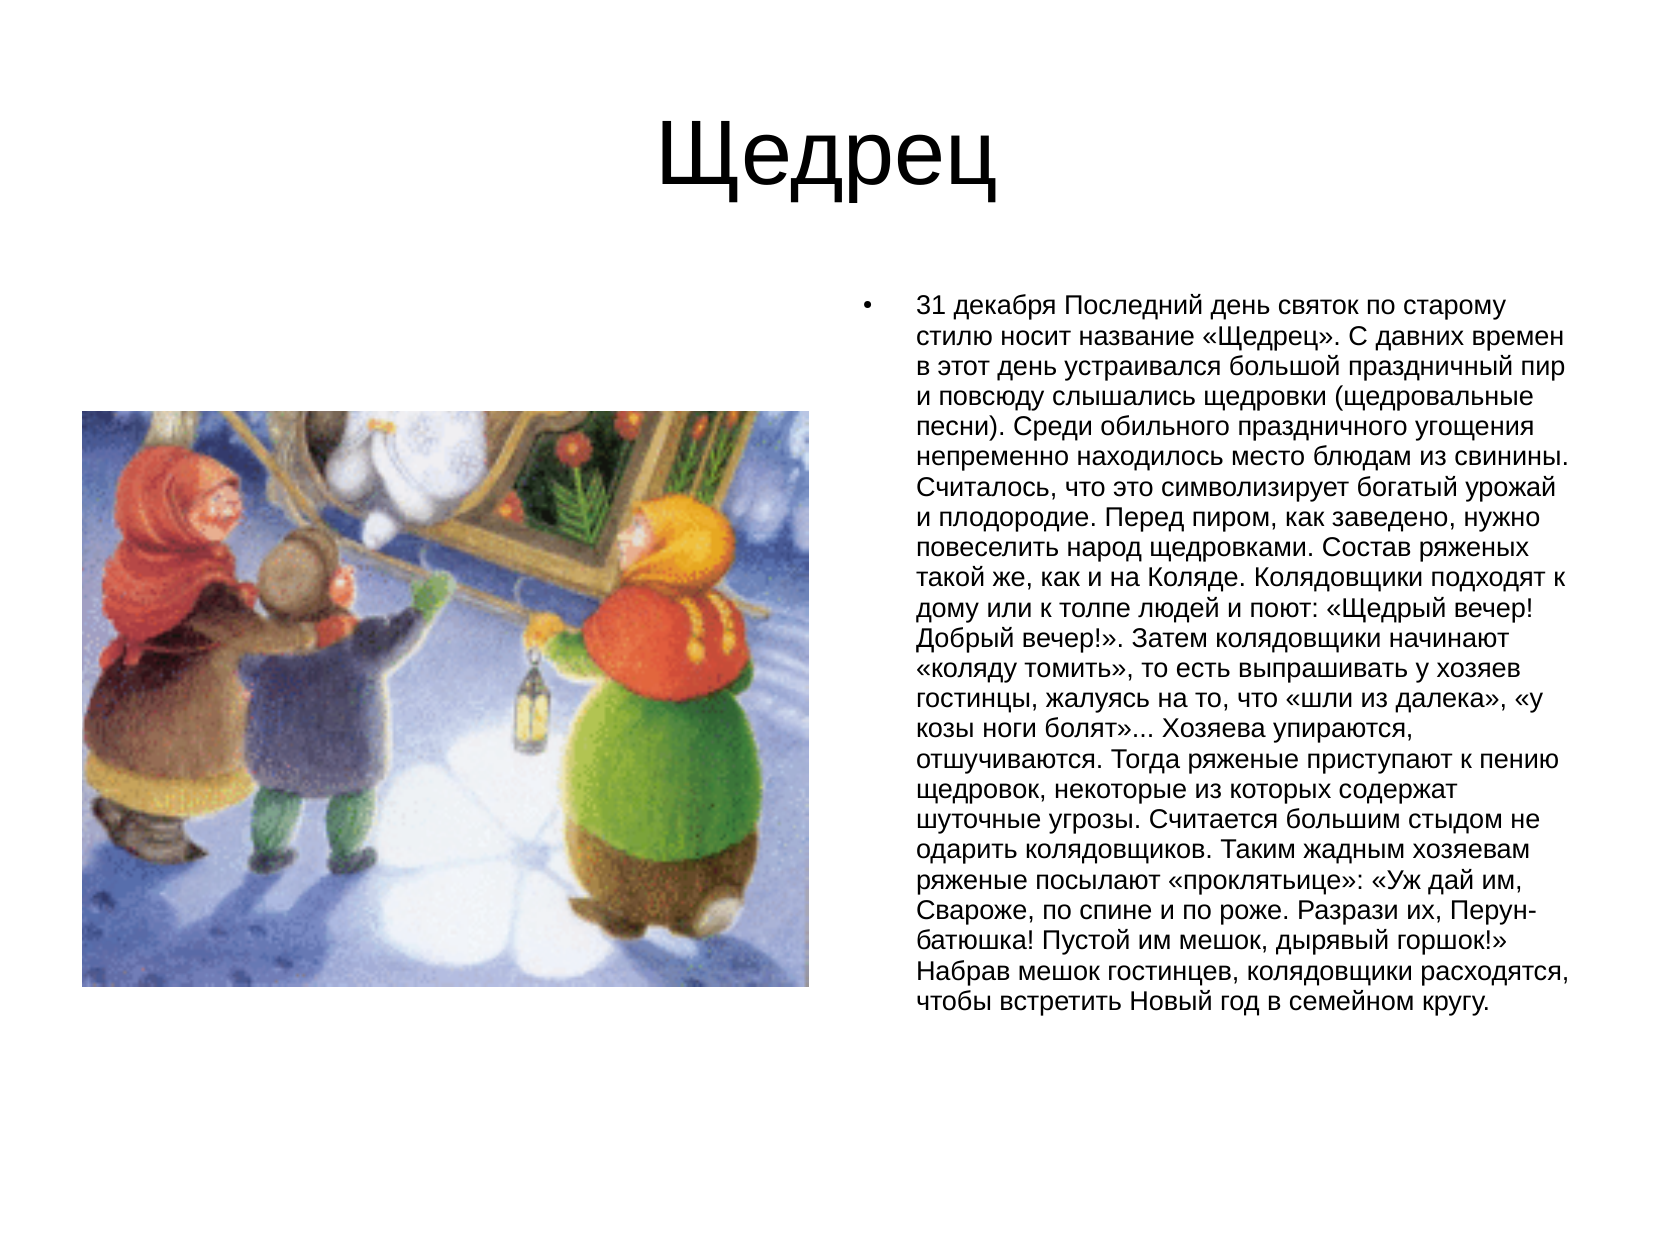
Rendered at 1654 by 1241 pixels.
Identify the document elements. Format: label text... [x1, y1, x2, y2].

list 31 декабря Последний день святок по старому стилю носит название «Щедрец». С давних времен в этот день устраивался большой праздничный пир и повсюду слышались щедровки (щедровальные песни). Среди обильного праздничного угощения непременно находилось место блюдам из свинины. Считалось, что это символизирует богатый урожай и плодородие. Перед пиром, как заведено, нужно повеселить народ щедровками. Состав ряженых такой же, как и на Коляде. Колядовщики подходят к дому или к толпе людей и поют: «Щедрый вечер! Добрый вечер!». Затем колядовщики начинают «коляду томить», то есть выпрашивать у хозяев гостинцы, жалуясь на то, что «шли из далека», «у козы ноги болят»... Хозяева упираются, отшучиваются. Тогда ряженые приступают к пению щедровок, некоторые из которых содержат шуточные угрозы. Считается большим стыдом не одарить колядовщиков. Таким жадным хозяевам ряженые посылают «проклятьице»: «Уж дай им, Свароже, по спине и по роже. Разрази их, Перун-батюшка! Пустой им мешок, дырявый горшок!» Набрав мешок гостинцев, колядовщики расходятся, чтобы встретить Новый год в семейном кругу. [845, 290, 1572, 1109]
picture [82, 411, 809, 987]
title Щедрец [82, 49, 1571, 257]
